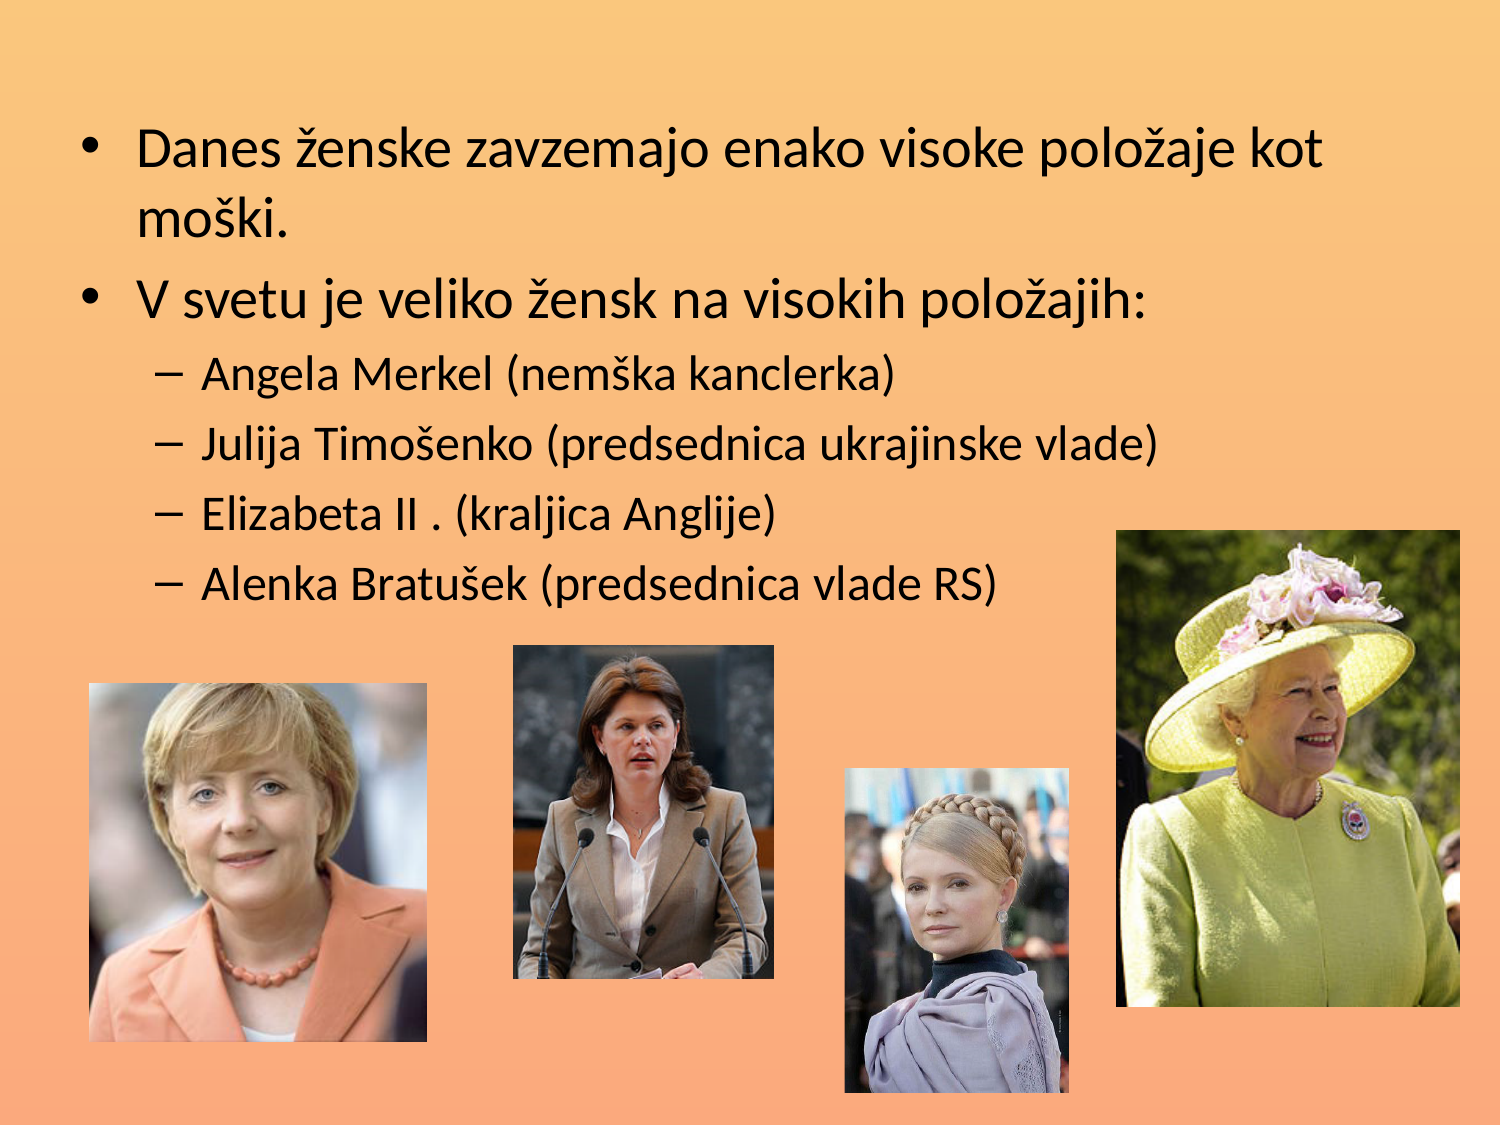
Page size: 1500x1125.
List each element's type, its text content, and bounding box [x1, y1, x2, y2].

picture [1116, 530, 1460, 1008]
picture [844, 768, 1069, 1093]
picture [513, 645, 774, 979]
list Danes ženske zavzemajo enako visoke položaje kot moški. V svetu je veliko žensk na visokih položajih: Angela Merkel (nemška kanclerka) Julija Timošenko (predsednica ukrajinske vlade) Elizabeta II . (kraljica Anglije) Alenka Bratušek (predsednica vlade RS) [64, 101, 1429, 1061]
picture [89, 683, 427, 1042]
